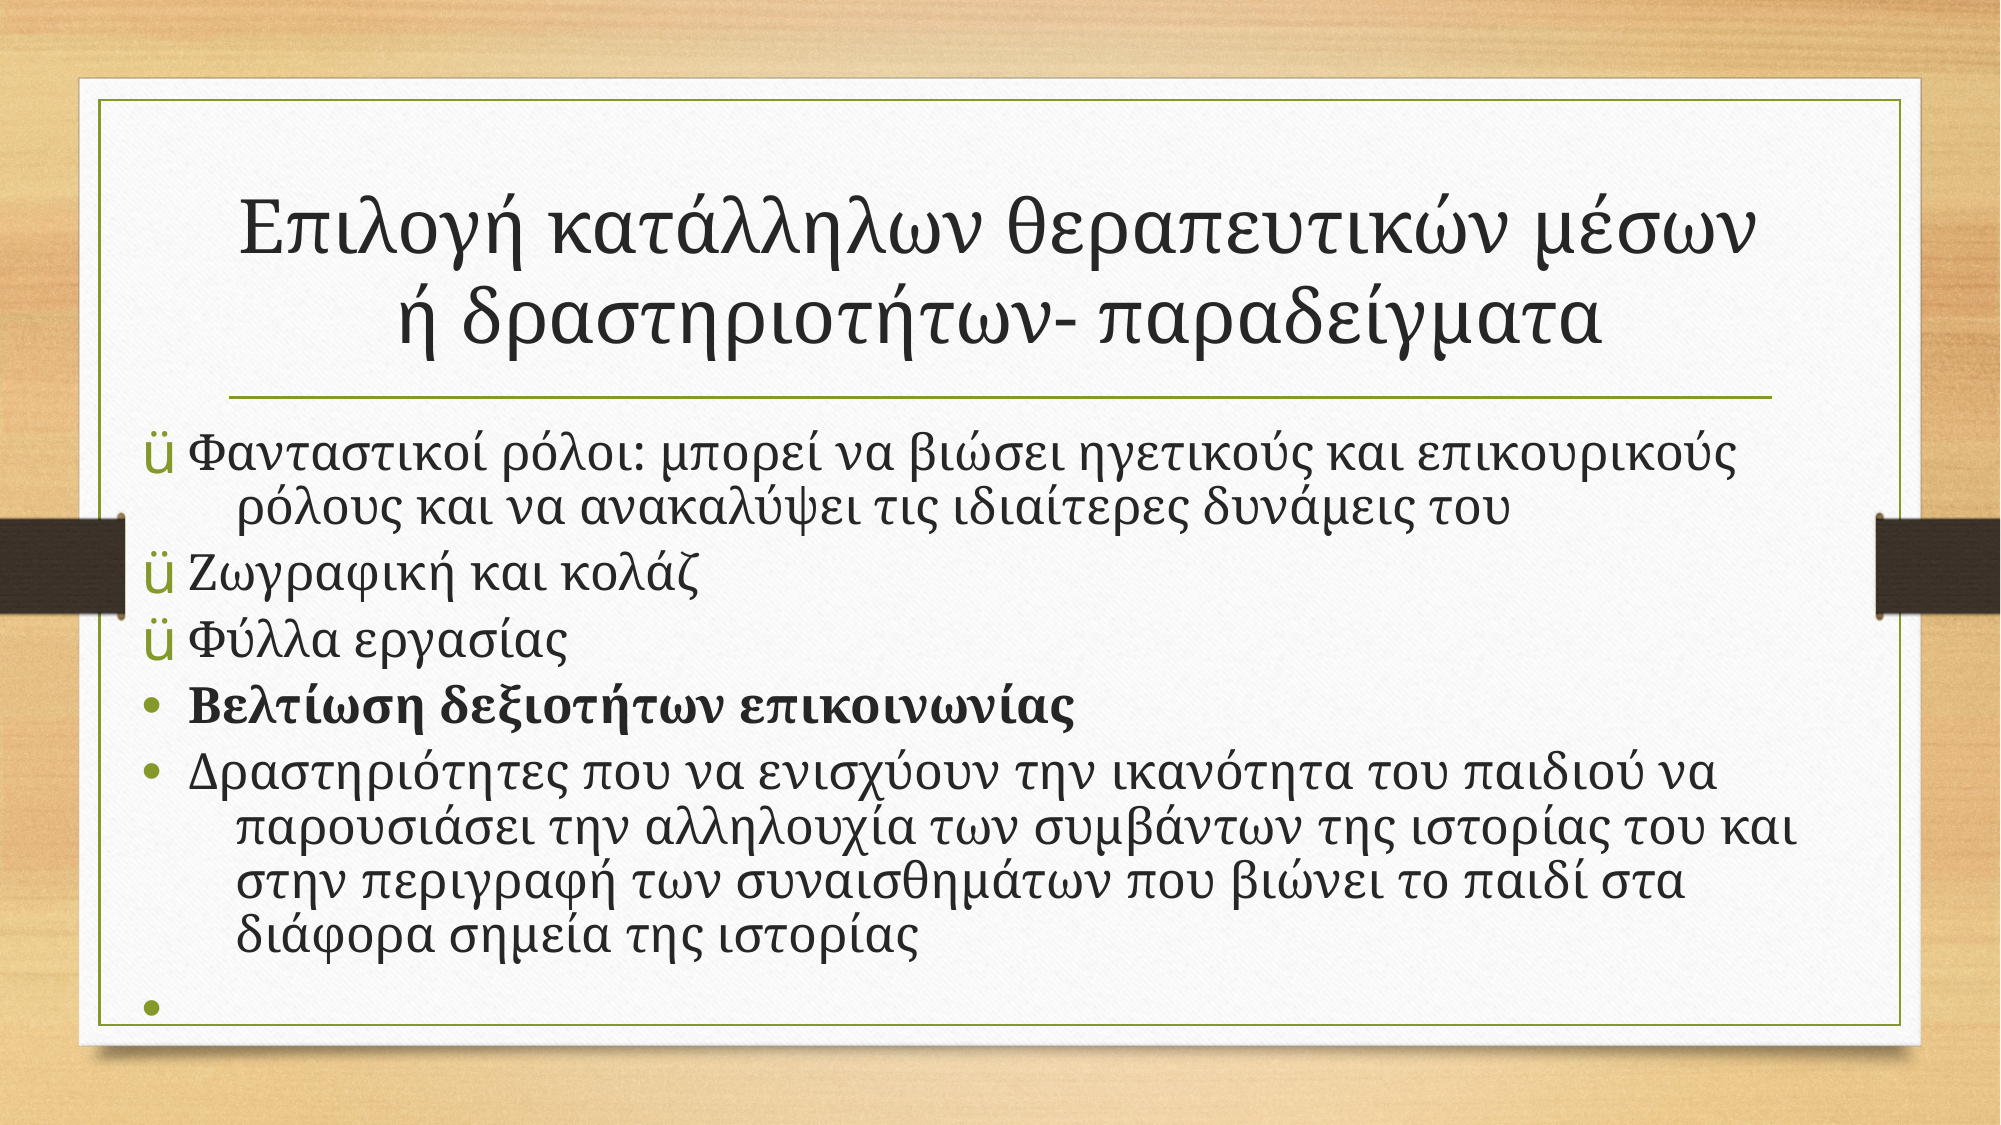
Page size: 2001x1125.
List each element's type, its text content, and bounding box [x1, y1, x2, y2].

list Φανταστικοί ρόλοι: μπορεί να βιώσει ηγετικούς και επικουρικούς ρόλους και να ανακαλύψει τις ιδιαίτερες δυνάμεις του Ζωγραφική και κολάζ Φύλλα εργασίας Βελτίωση δεξιοτήτων επικοινωνίας Δραστηριότητες που να ενισχύουν την ικανότητα του παιδιού να παρουσιάσει την αλληλουχία των συμβάντων της ιστορίας του και στην περιγραφή των συναισθημάτων που βιώνει το παιδί στα διάφορα σημεία της ιστορίας [126, 419, 1892, 1014]
title Επιλογή κατάλληλων θεραπευτικών μέσων ή δραστηριοτήτων- παραδείγματα [212, 161, 1788, 376]
